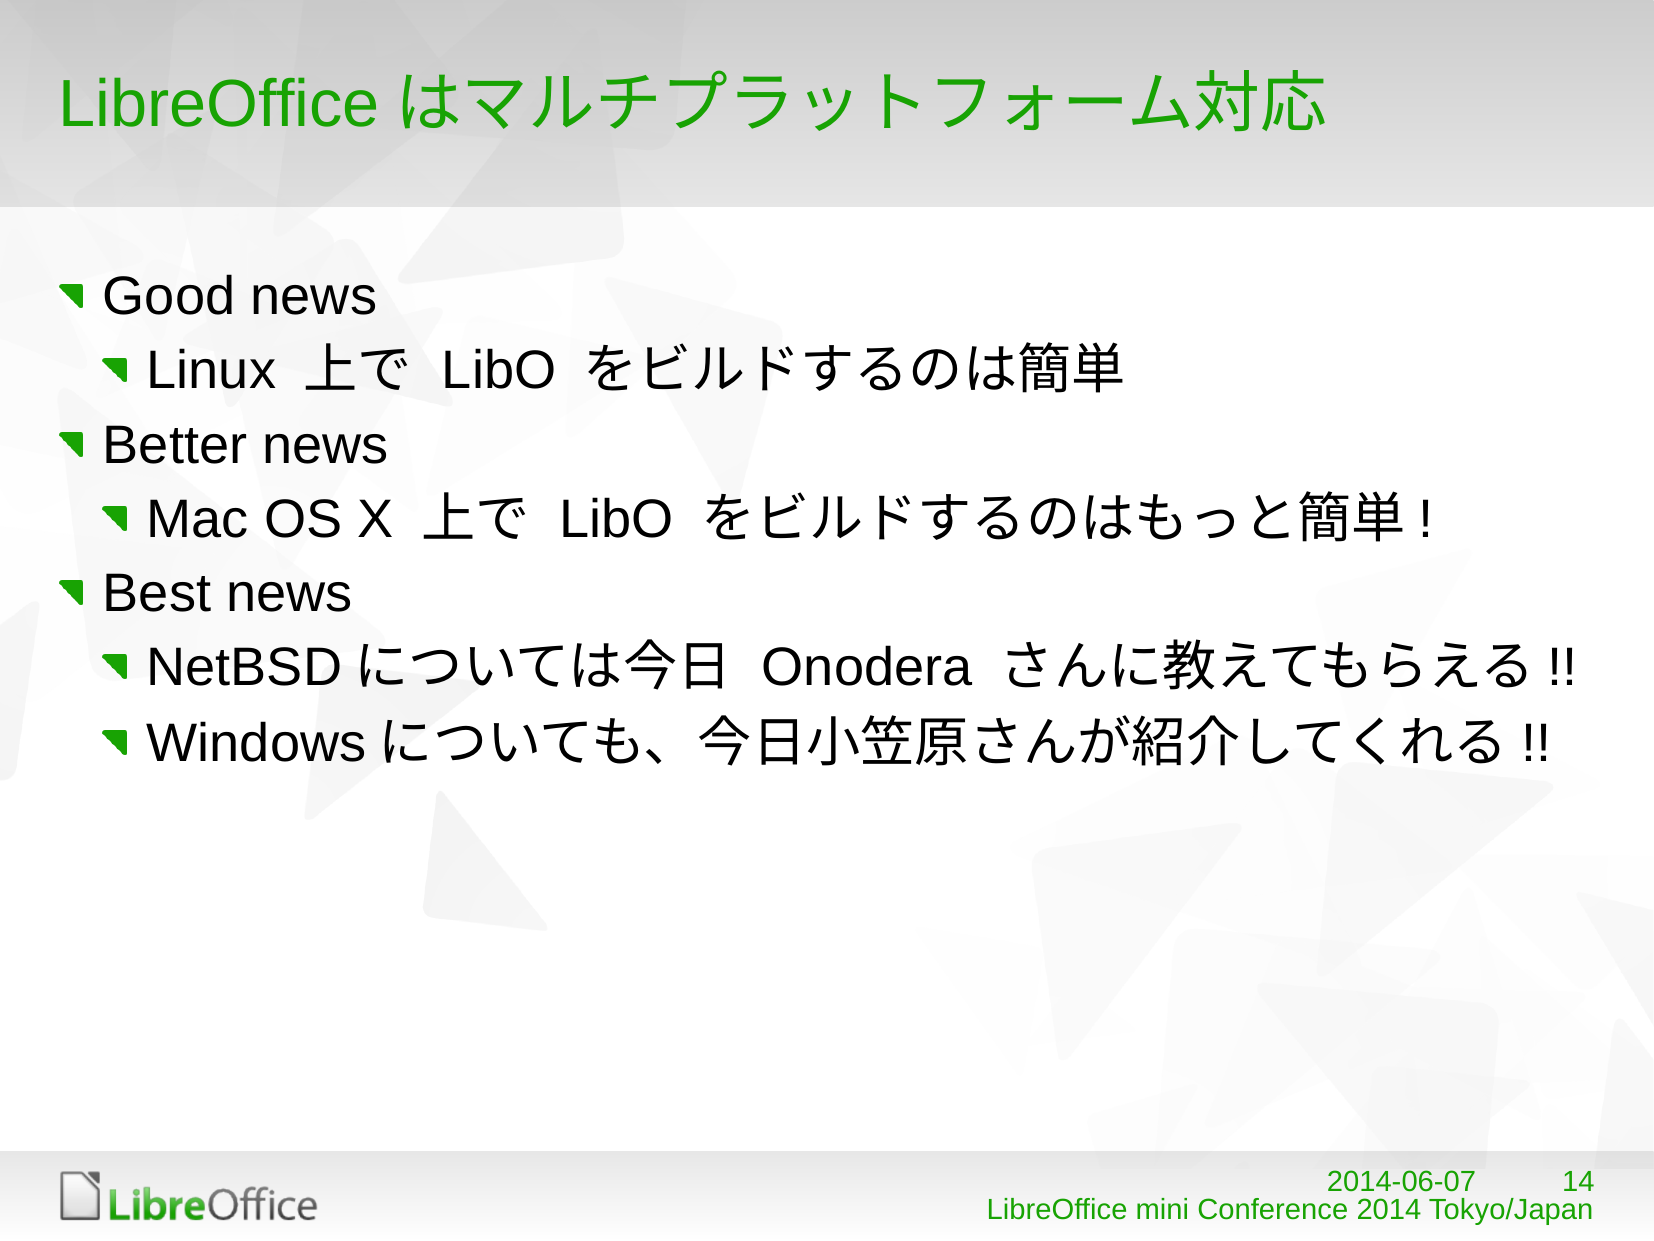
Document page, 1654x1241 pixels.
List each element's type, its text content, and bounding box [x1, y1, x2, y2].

picture [41, 1152, 337, 1240]
list Good news Linux 上で LibO をビルドするのは簡単 Better news Mac OS X 上で LibO をビルドするのはもっと簡単! Best news NetBSDについては今日 Onodera さんに教えてもらえる!! Windowsについても、今日小笠原さんが紹介してくれる!! [59, 265, 1595, 1085]
picture [915, 548, 1654, 1169]
picture [0, 0, 783, 931]
title LibreOfficeはマルチプラットフォーム対応 [59, 29, 1595, 178]
